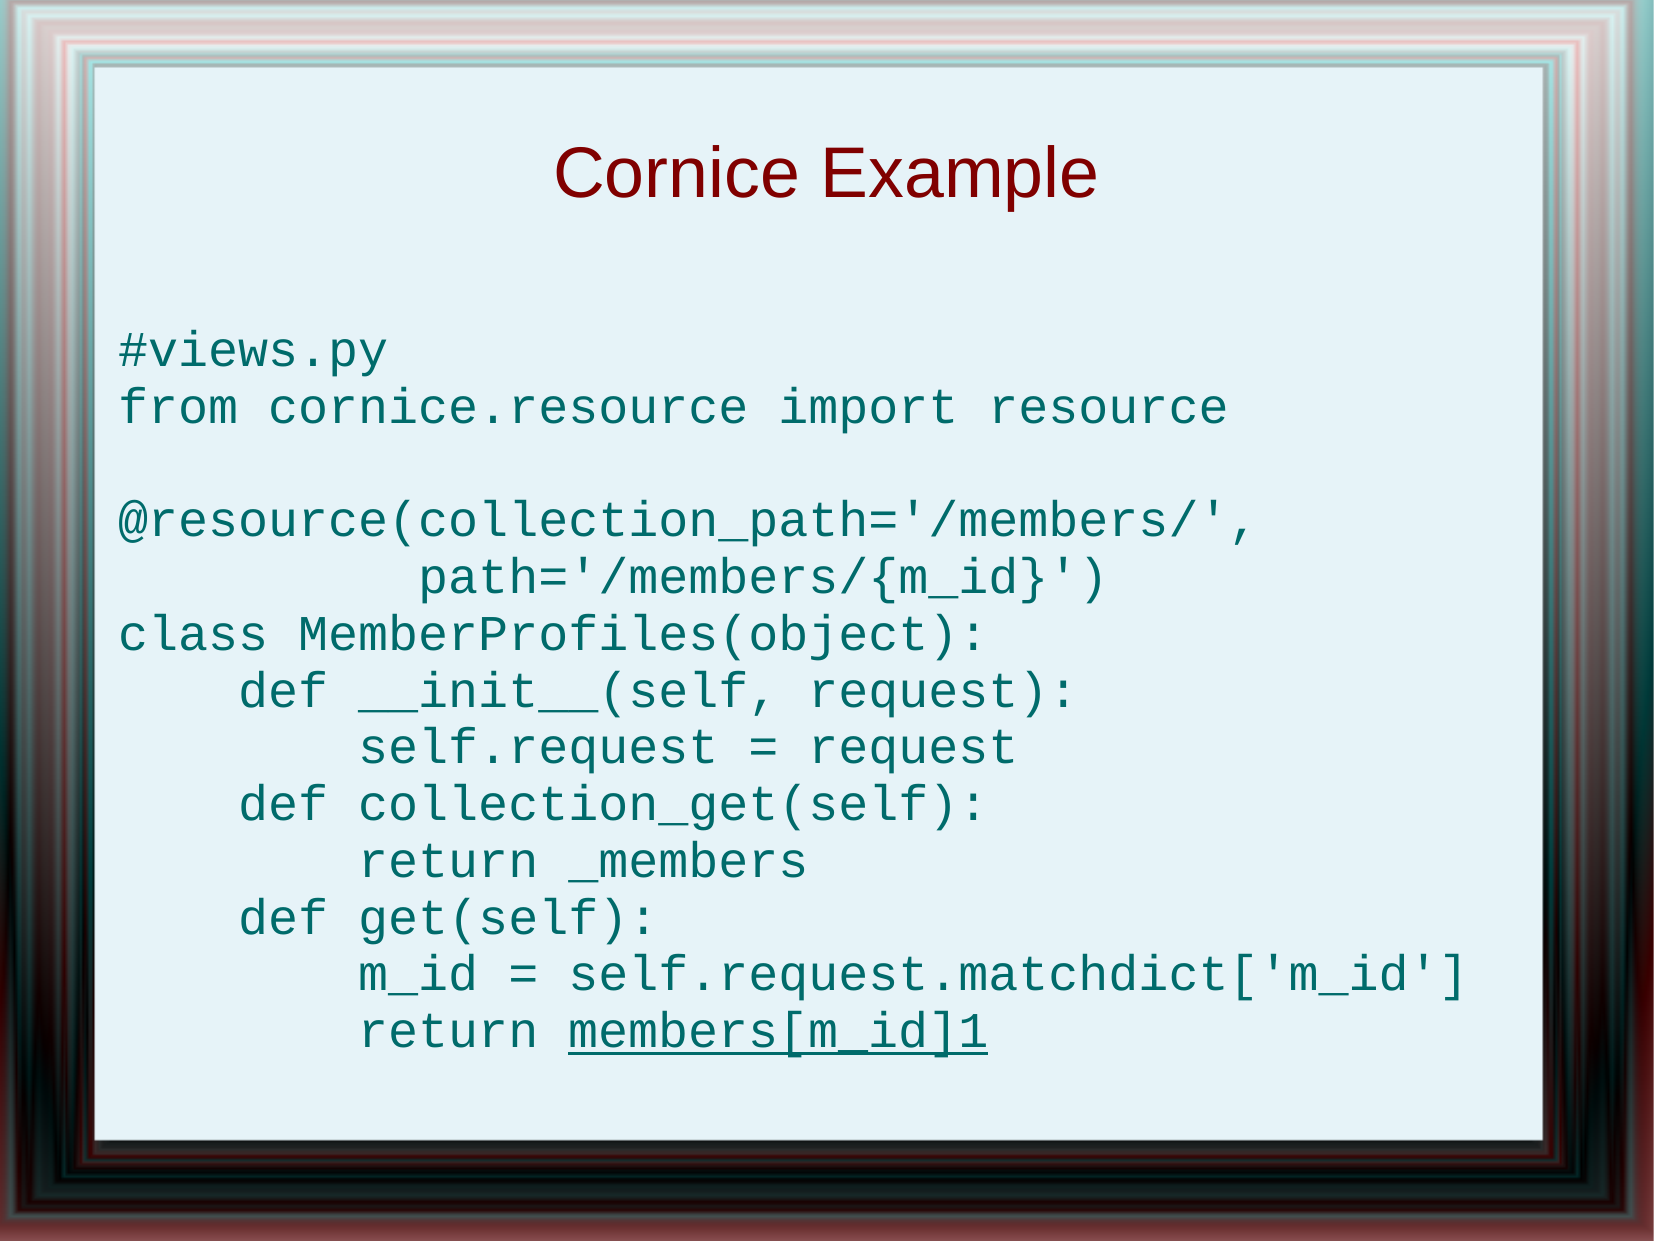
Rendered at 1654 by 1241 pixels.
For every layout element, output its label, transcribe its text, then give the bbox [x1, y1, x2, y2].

title Cornice Example [118, 88, 1536, 257]
list #views.py from cornice.resource import resource @resource(collection_path='/members/', path='/members/{m_id}') class MemberProfiles(object): def __init__(self, request): self.request = request def collection_get(self): return _members def get(self): m_id = self.request.matchdict['m_id'] return members[m_id]1 [118, 324, 1506, 1063]
picture [0, 0, 1654, 1241]
